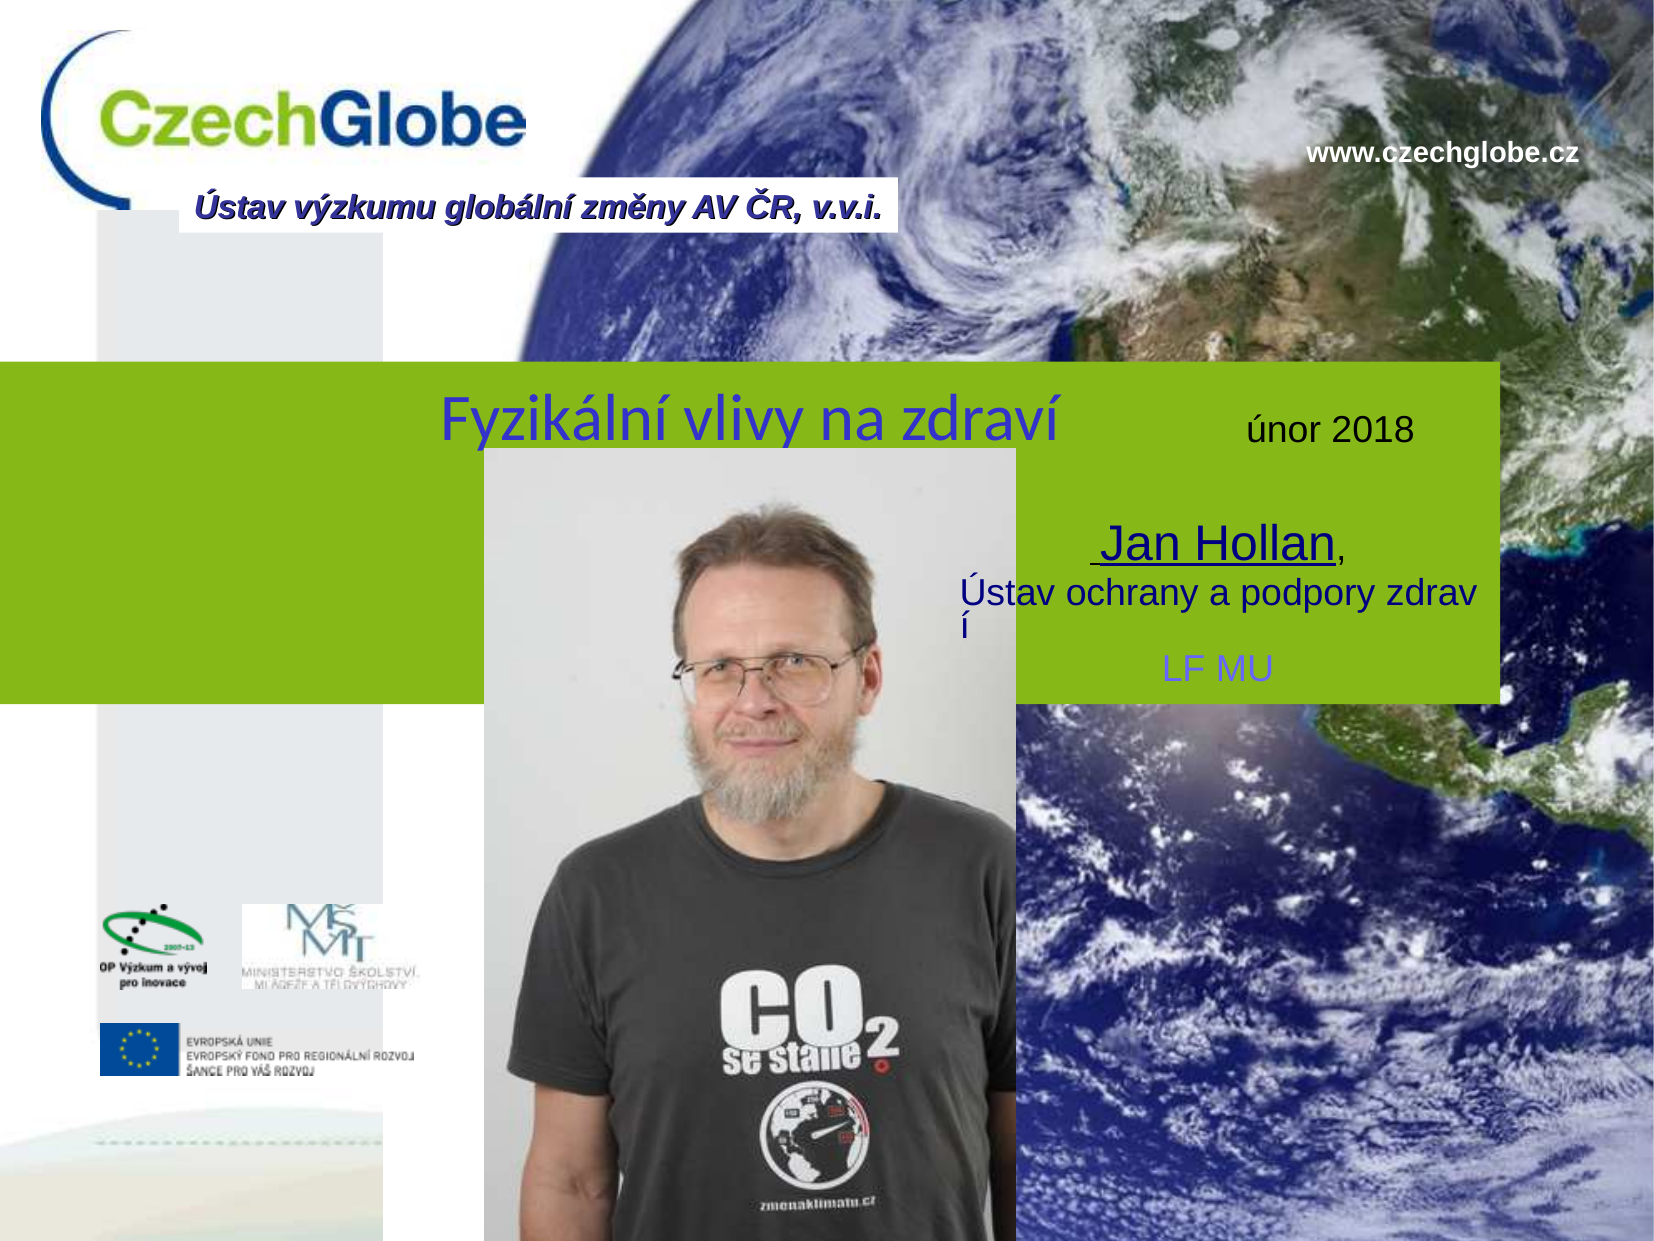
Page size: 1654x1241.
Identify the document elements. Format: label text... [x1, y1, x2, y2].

text_box únor 2018 [307, 401, 1430, 470]
text_box Jan Hollan, Ústav ochrany a podpory zdraví LF MU [944, 507, 1503, 668]
picture [0, 0, 1654, 1241]
text_box www.czechglobe.cz [1071, 125, 1595, 212]
title Fyzikální vlivy na zdraví [23, 377, 1477, 449]
text_box Ústav výzkumu globální změny AV ČR, v.v.i. [179, 177, 898, 233]
